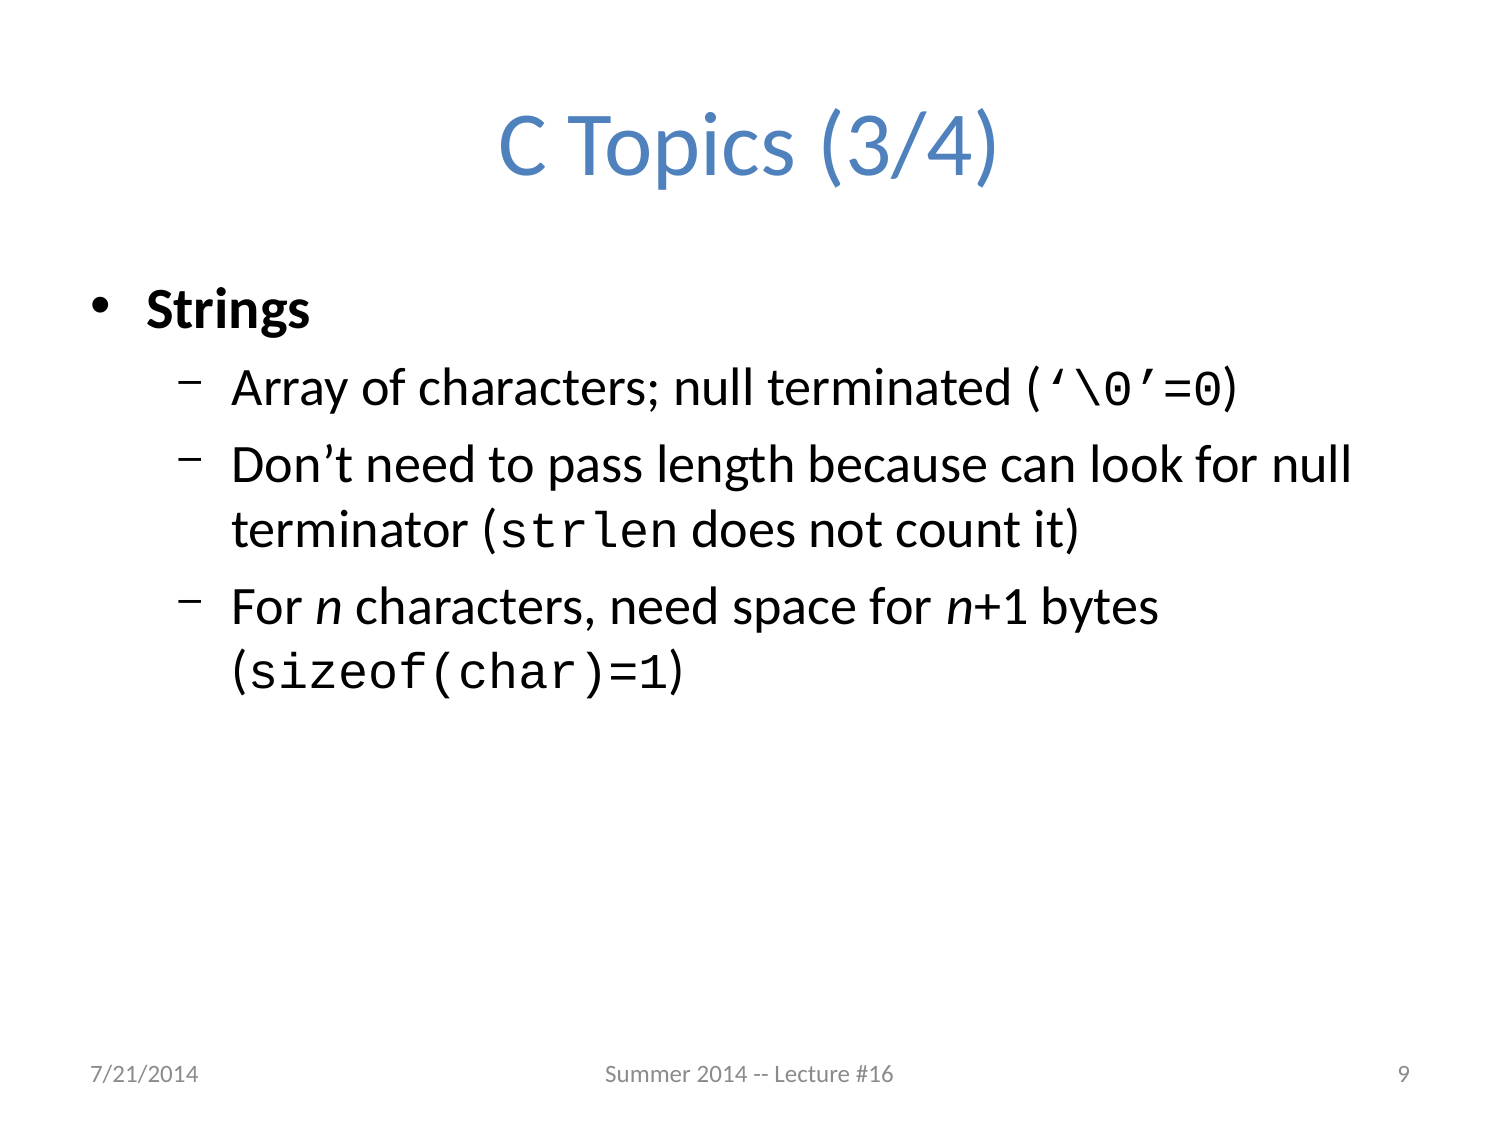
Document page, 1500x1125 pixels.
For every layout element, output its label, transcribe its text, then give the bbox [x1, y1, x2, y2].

slide_number 7/21/2014 [75, 1042, 425, 1103]
title C Topics (3/4) [75, 45, 1425, 233]
footer Summer 2014 -- Lecture #16 [512, 1042, 988, 1103]
list Strings Array of characters; null terminated (‘\0’=0) Don’t need to pass length because can look for null terminator (strlen does not count it) For n characters, need space for n+1 bytes (sizeof(char)=1) [75, 262, 1425, 1073]
slide_number <number> [1074, 1042, 1425, 1103]
